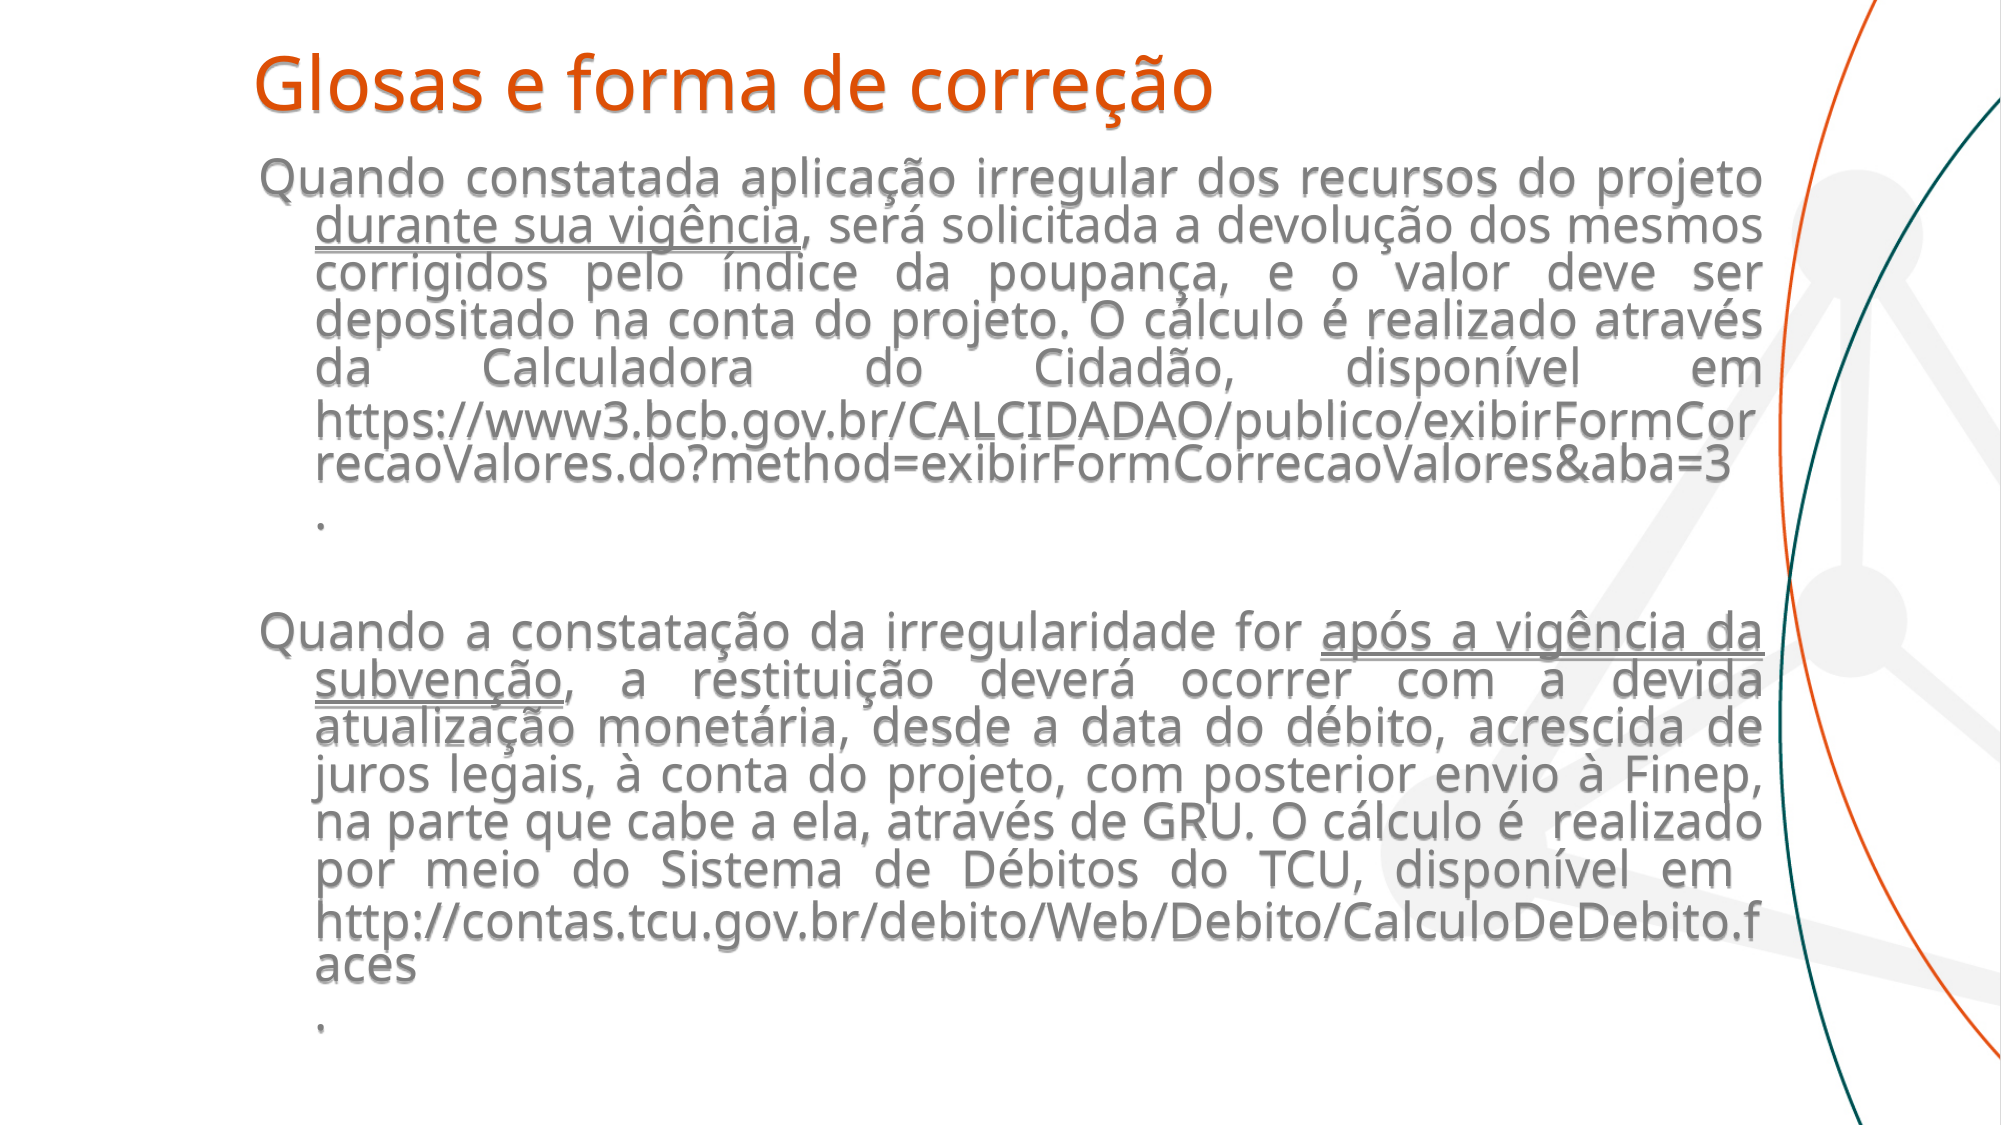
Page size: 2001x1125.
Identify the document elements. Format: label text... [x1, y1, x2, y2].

text_box Glosas e forma de correção [237, 27, 1250, 138]
text_box Quando constatada aplicação irregular dos recursos do projeto durante sua vigência, será solicitada a devolução dos mesmos corrigidos pelo índice da poupança, e o valor deve ser depositado na conta do projeto. O cálculo é realizado através da Calculadora do Cidadão, disponível em https://www3.bcb.gov.br/CALCIDADAO/publico/exibirFormCorrecaoValores.do?method=exibirFormCorrecaoValores&aba=3. Quando a constatação da irregularidade for após a vigência da subvenção, a restituição deverá ocorrer com a devida atualização monetária, desde a data do débito, acrescida de juros legais, à conta do projeto, com posterior envio à Finep, na parte que cabe a ela, através de GRU. O cálculo é realizado por meio do Sistema de Débitos do TCU, disponível em http://contas.tcu.gov.br/debito/Web/Debito/CalculoDeDebito.faces. [244, 149, 1780, 1012]
